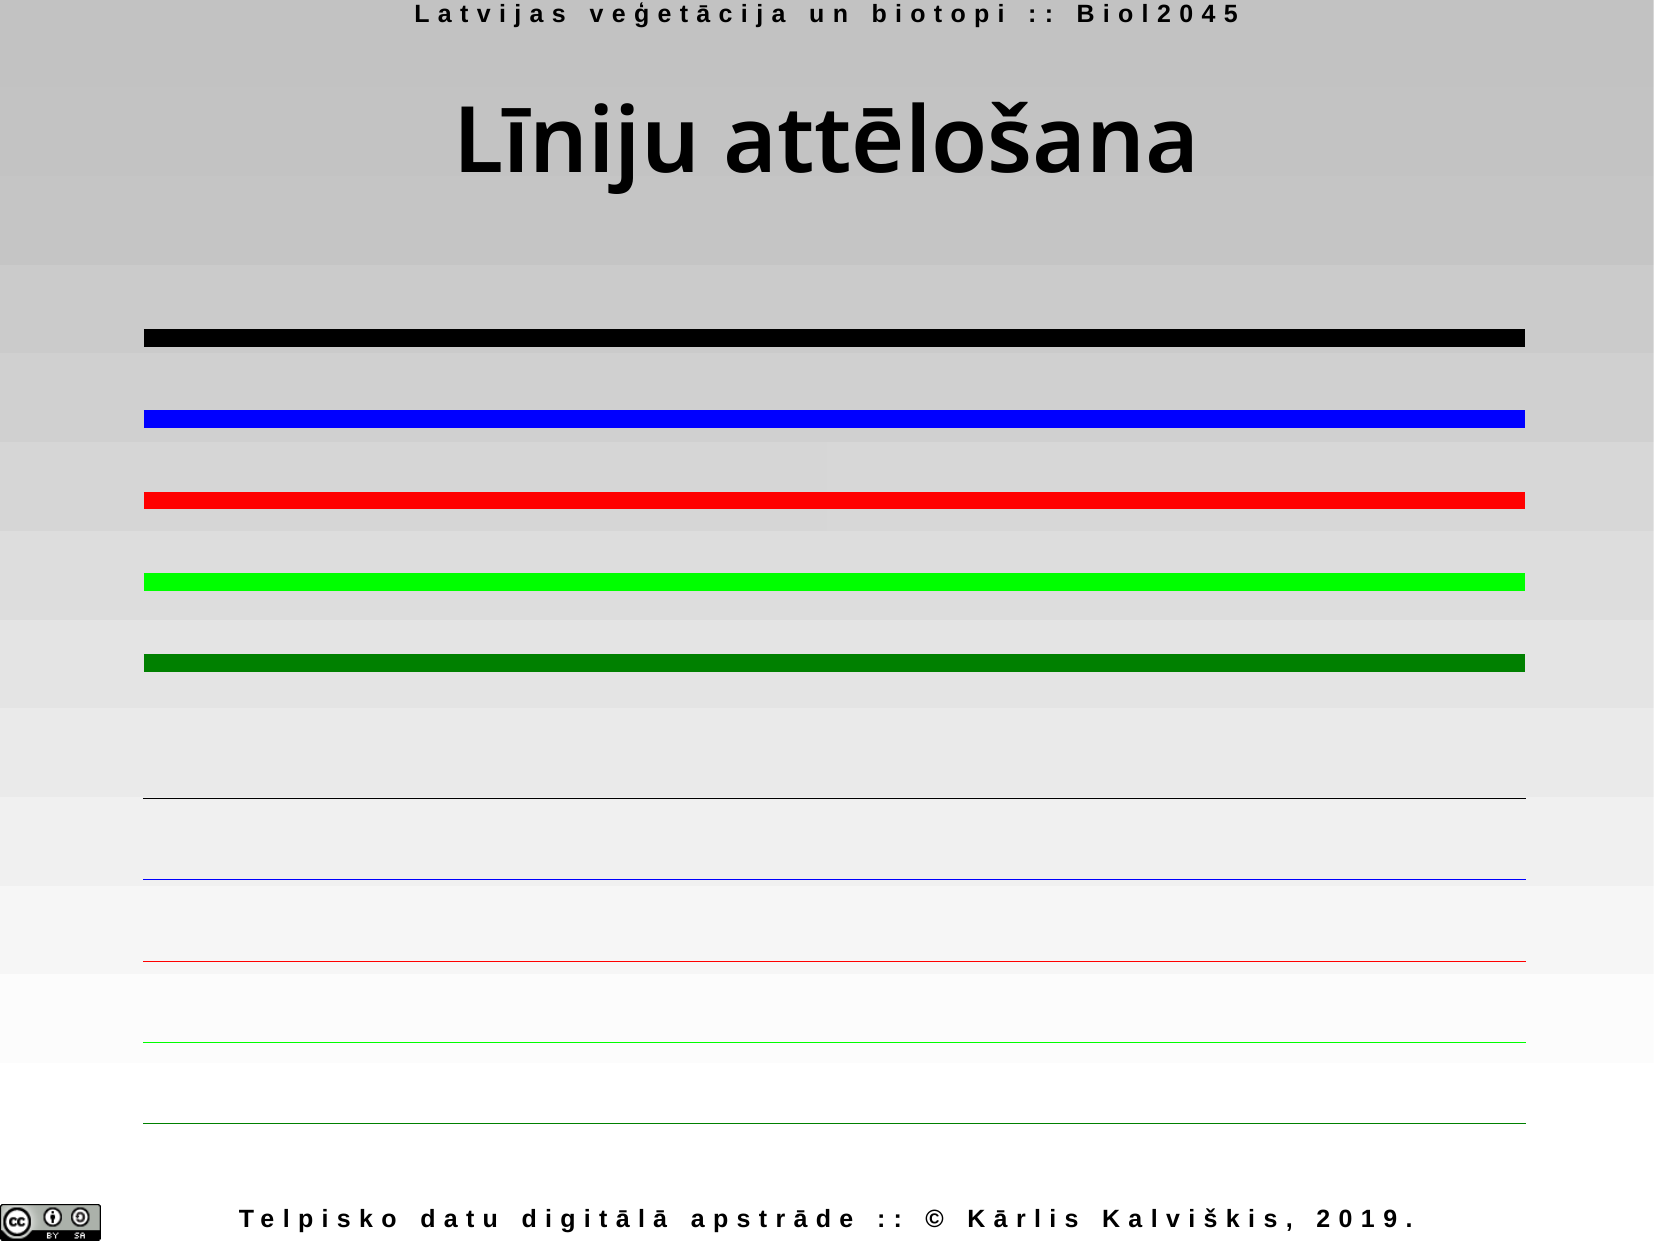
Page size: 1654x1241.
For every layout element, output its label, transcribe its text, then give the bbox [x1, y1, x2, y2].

picture [0, 0, 1654, 1241]
title Līniju attēlošana [29, 49, 1625, 296]
